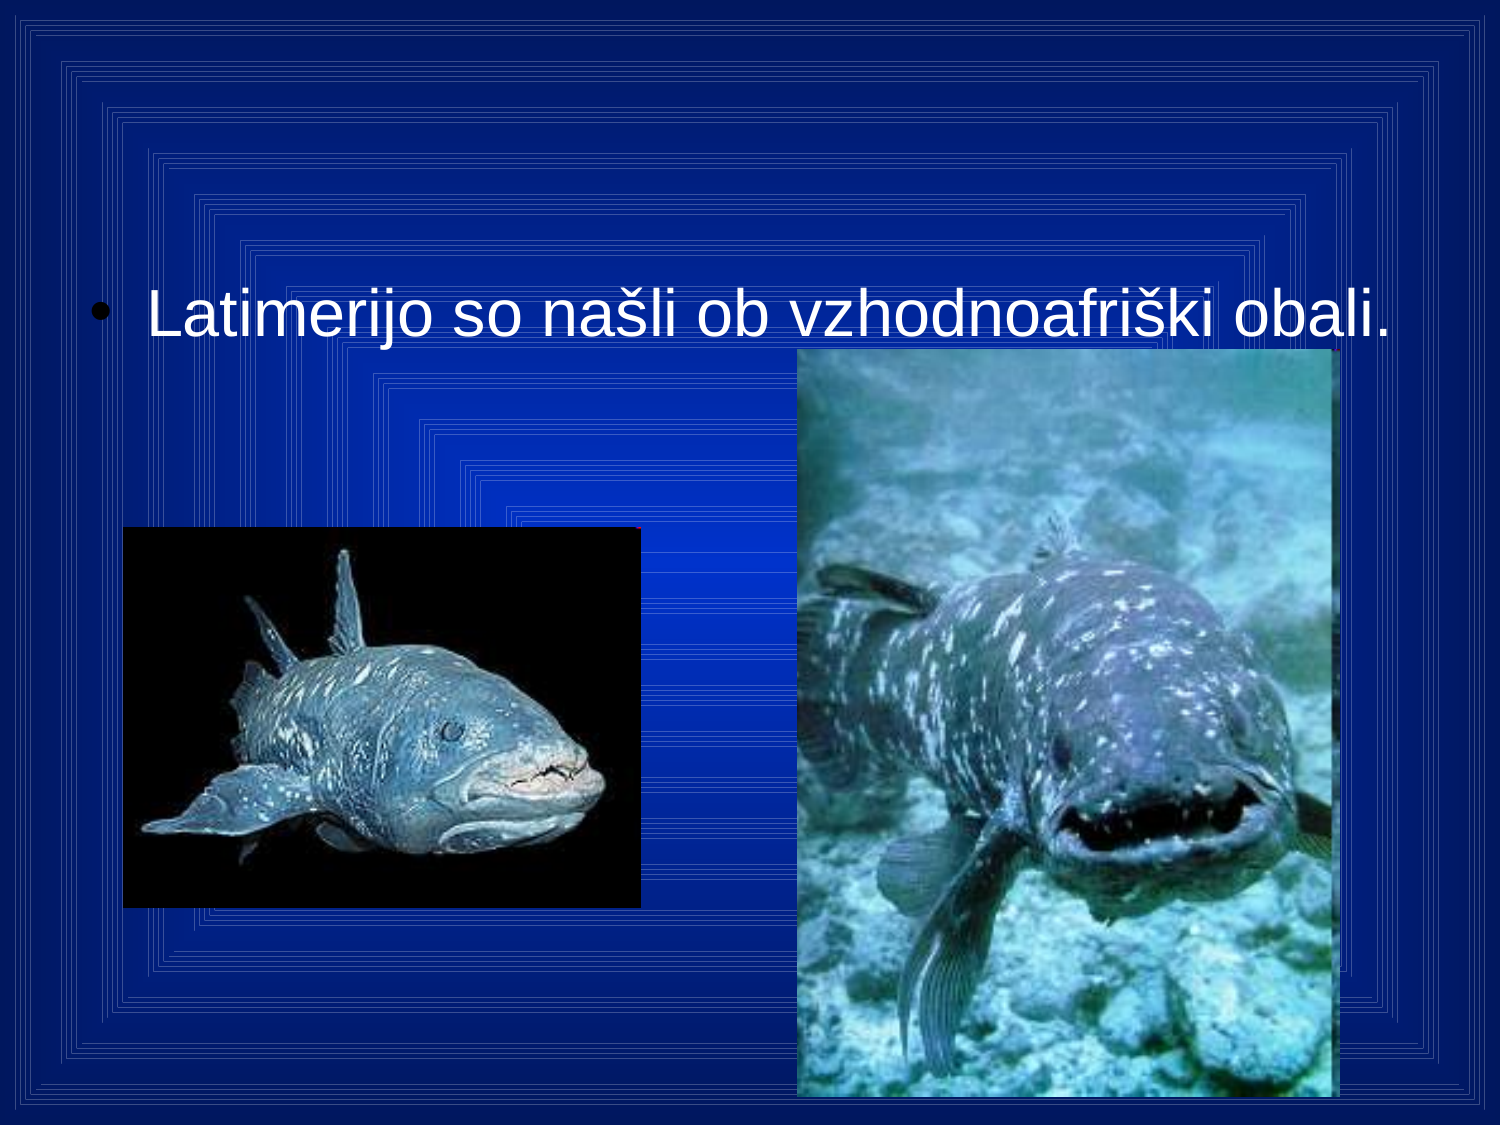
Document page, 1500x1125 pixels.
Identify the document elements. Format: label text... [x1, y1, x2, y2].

picture [123, 527, 641, 908]
picture [797, 349, 1340, 1097]
list Latimerijo so našli ob vzhodnoafriški obali. [75, 262, 1425, 1005]
